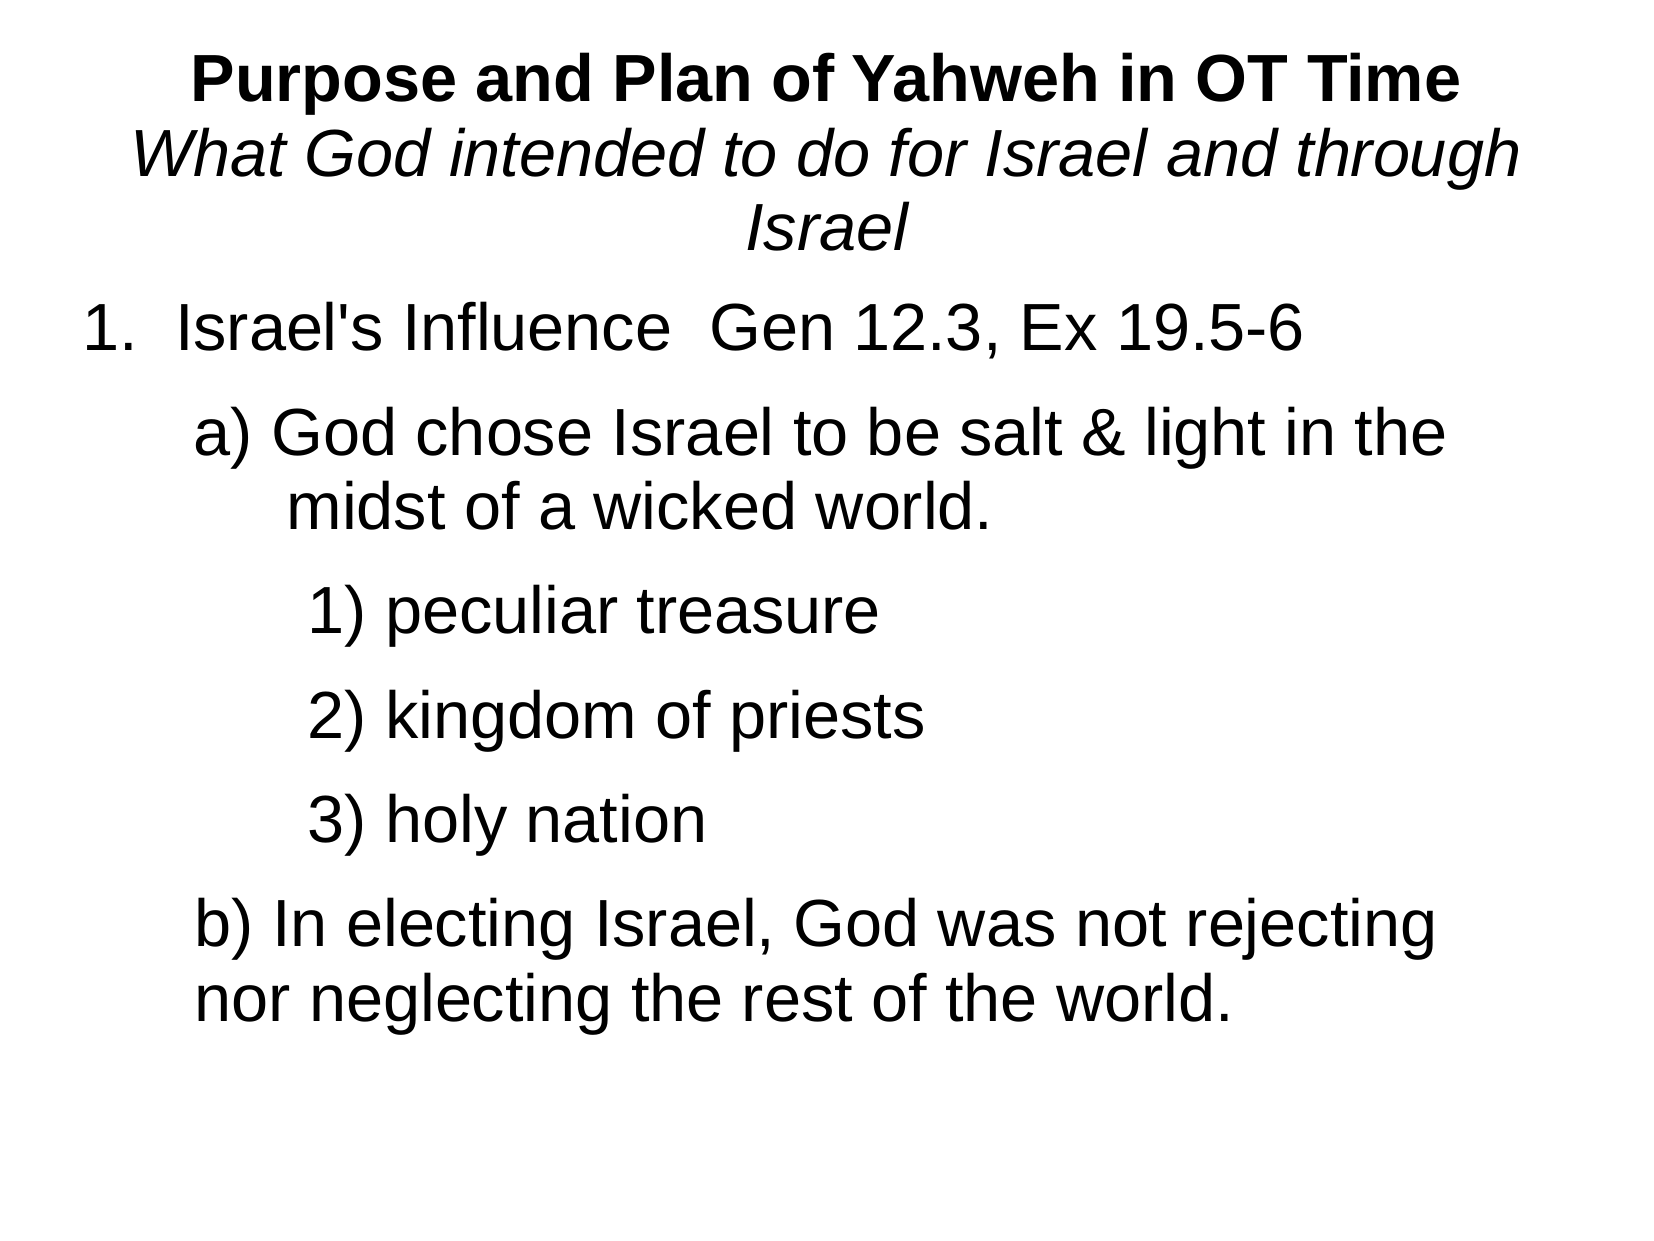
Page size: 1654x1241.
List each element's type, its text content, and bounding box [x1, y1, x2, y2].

list 1. Israel's Influence Gen 12.3, Ex 19.5-6 a) God chose Israel to be salt & light in the midst of a wicked world. 1) peculiar treasure 2) kingdom of priests 3) holy nation b) In electing Israel, God was not rejecting nor neglecting the rest of the world. [82, 290, 1538, 1156]
title Purpose and Plan of Yahweh in OT Time What God intended to do for Israel and through Israel [82, 40, 1571, 266]
